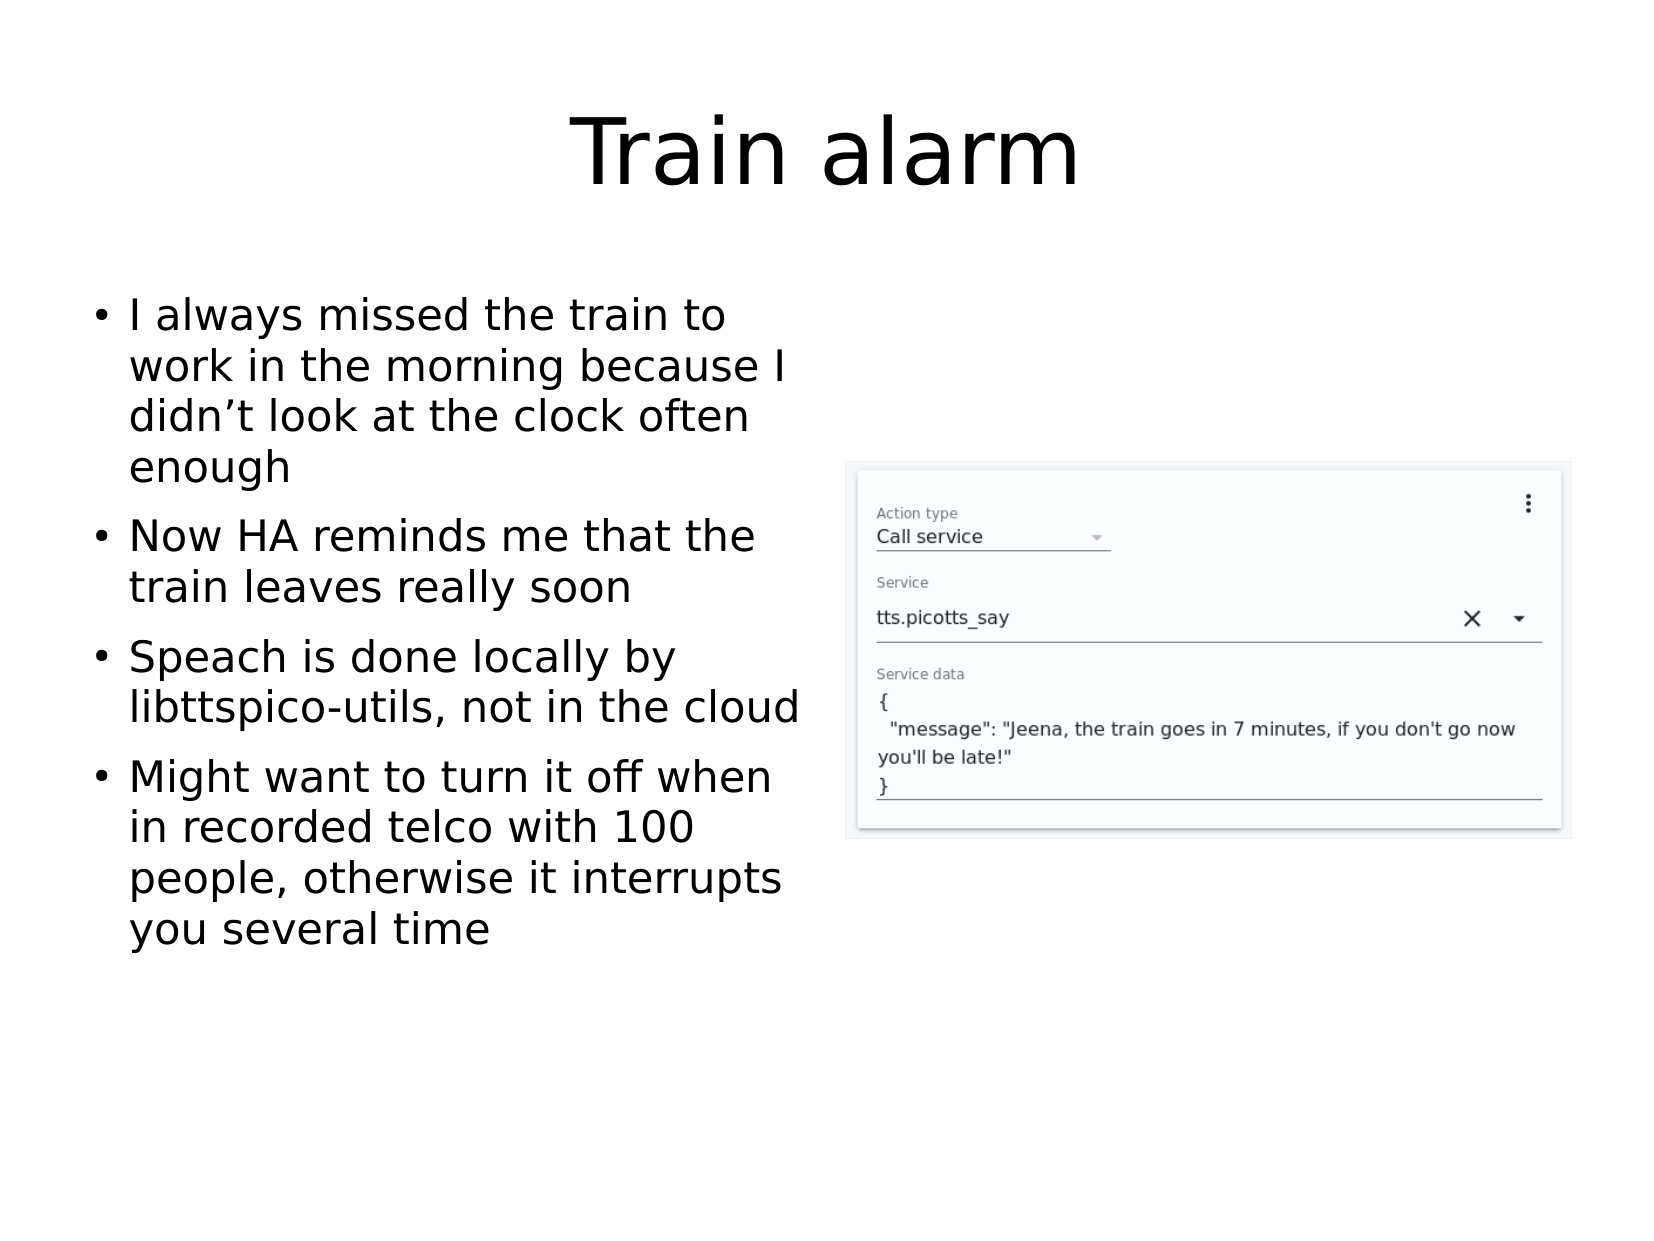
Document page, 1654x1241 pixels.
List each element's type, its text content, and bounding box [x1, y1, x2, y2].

title Train alarm [82, 49, 1571, 257]
picture [845, 461, 1572, 839]
list I always missed the train to work in the morning because I didn’t look at the clock often enough Now HA reminds me that the train leaves really soon Speach is done locally by libttspico-utils, not in the cloud Might want to turn it off when in recorded telco with 100 people, otherwise it interrupts you several time [82, 290, 809, 1010]
